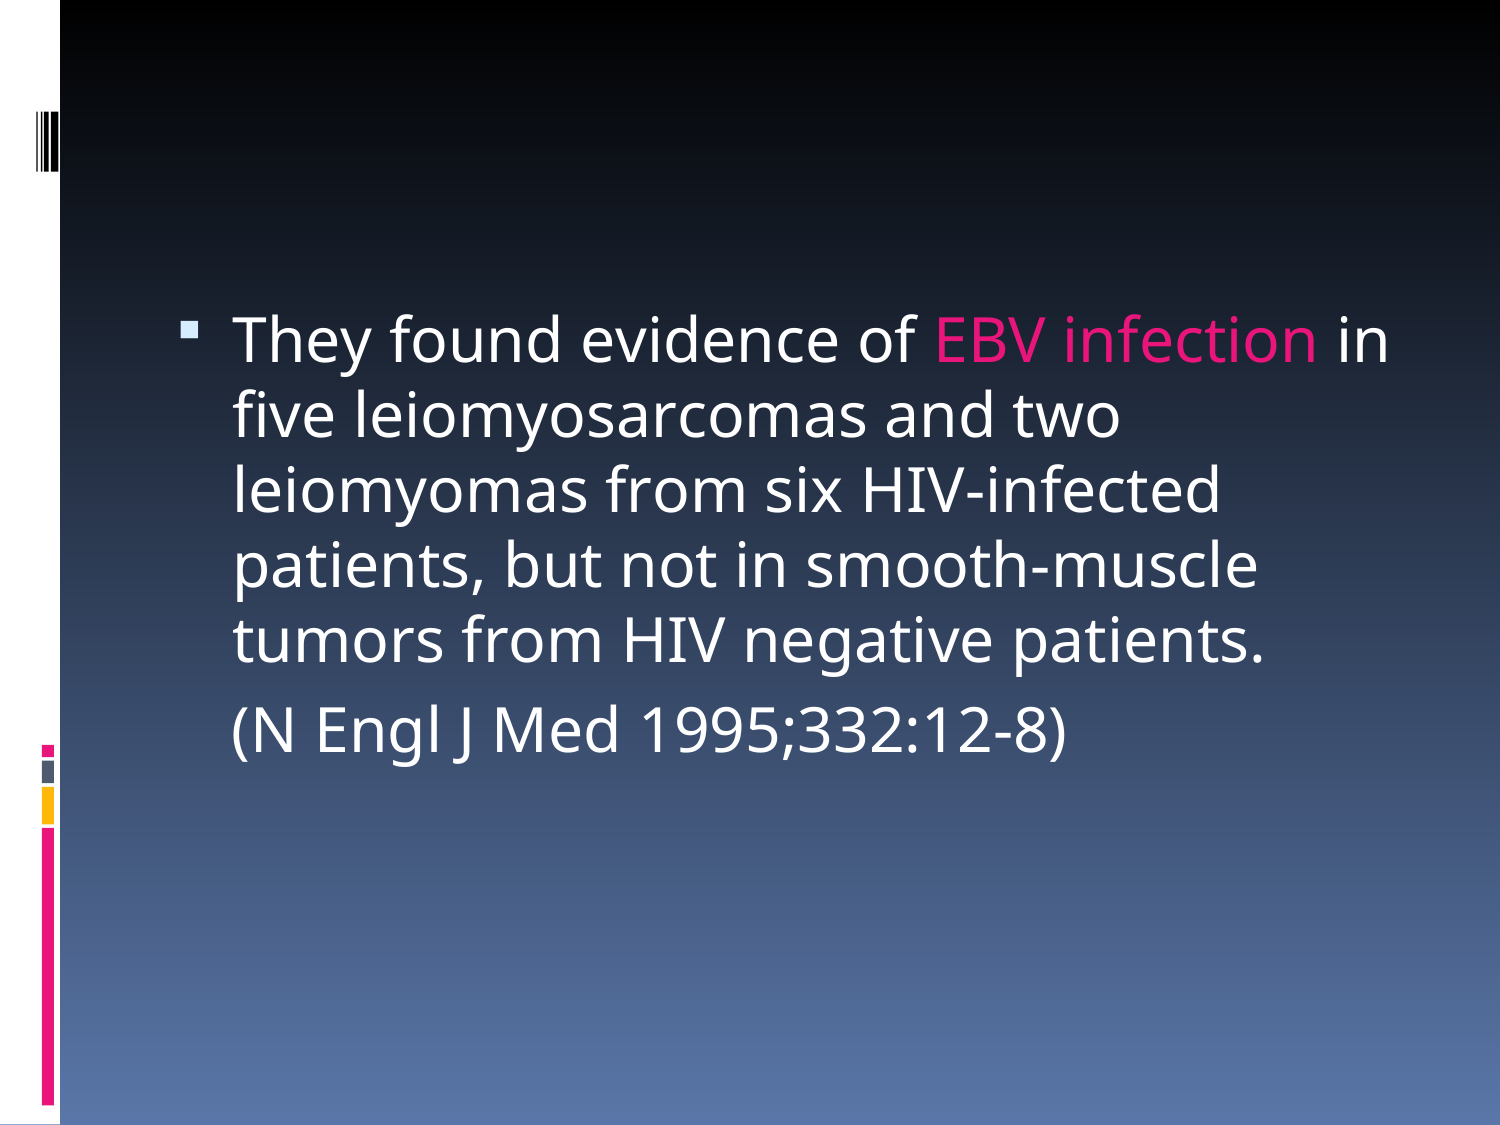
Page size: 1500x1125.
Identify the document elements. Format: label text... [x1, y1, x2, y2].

list They found evidence of EBV infection in five leiomyosarcomas and two leiomyomas from six HIV-infected patients, but not in smooth-muscle tumors from HIV negative patients. (N Engl J Med 1995;332:12-8) [150, 292, 1426, 1043]
